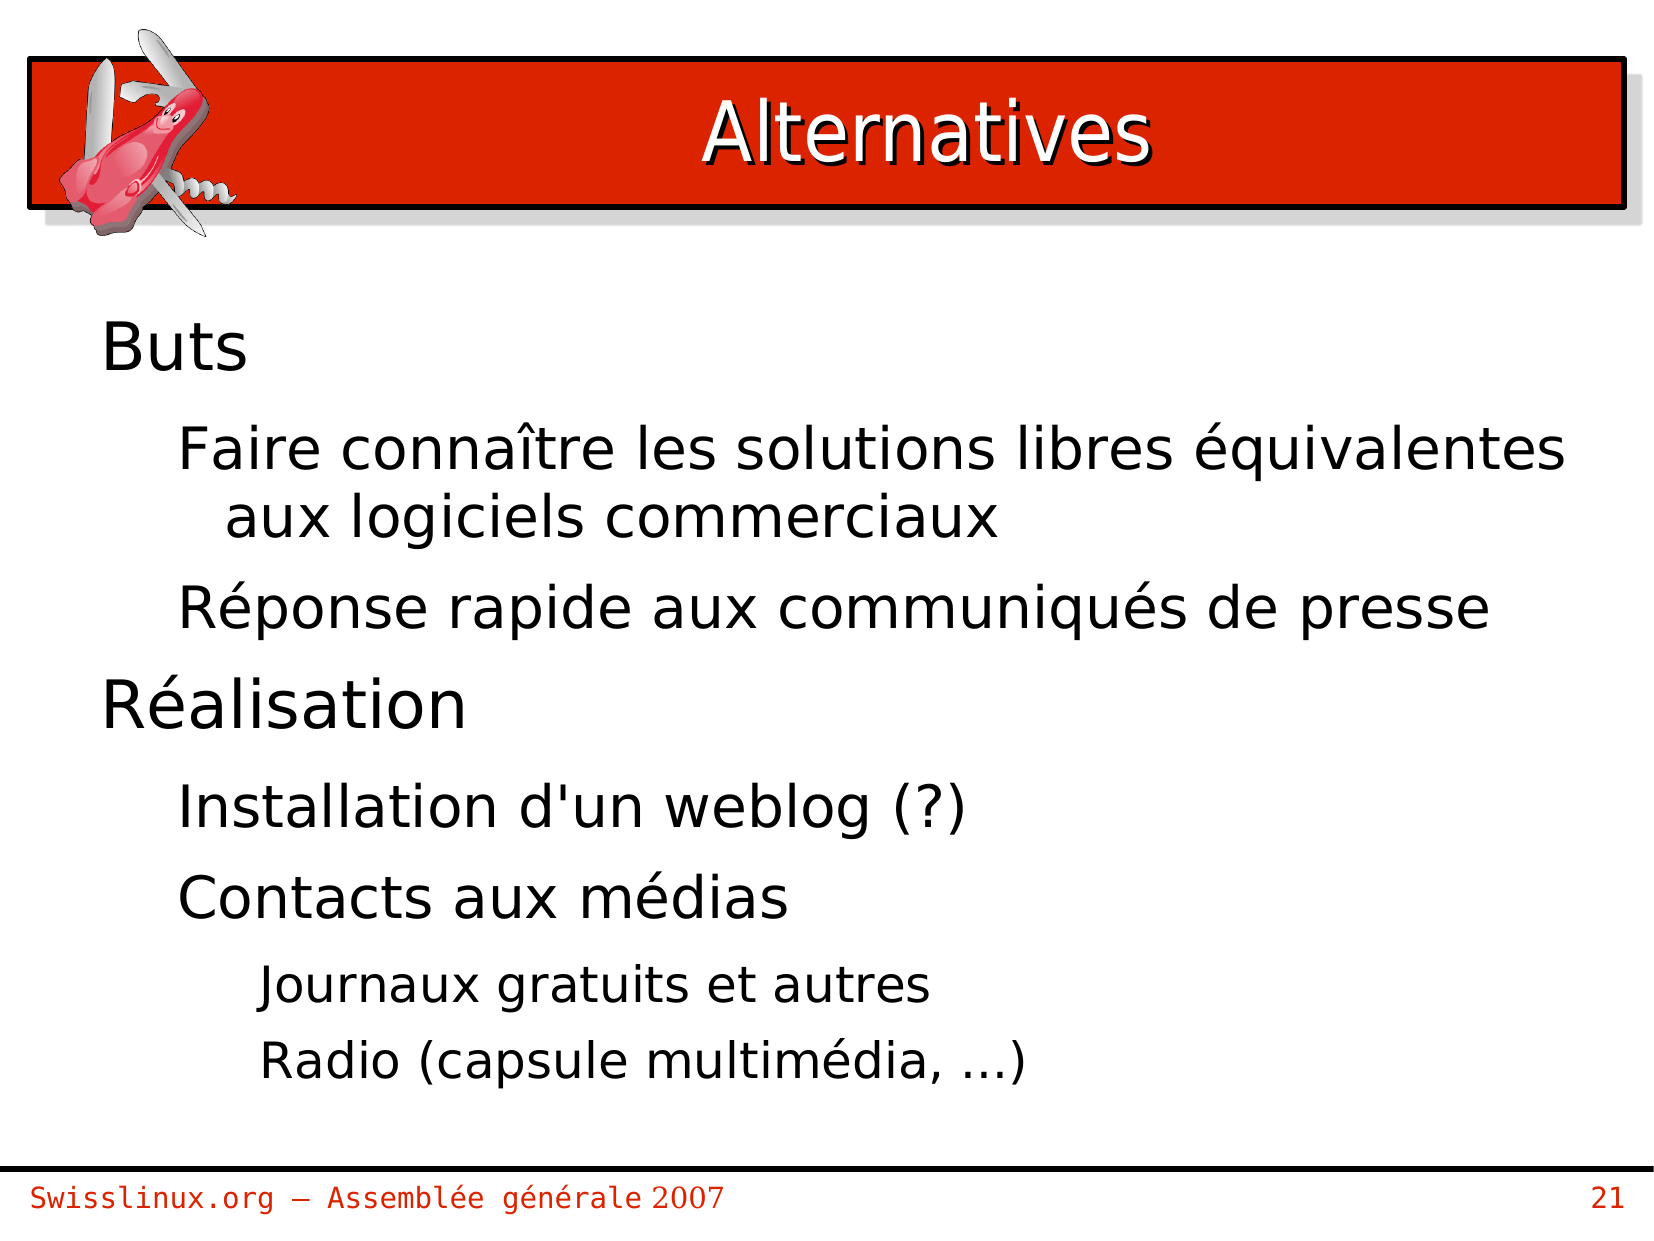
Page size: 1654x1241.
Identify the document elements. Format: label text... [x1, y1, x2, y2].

picture [59, 29, 237, 237]
title Alternatives [259, 84, 1595, 182]
list Buts Faire connaître les solutions libres équivalentes aux logiciels commerciaux Réponse rapide aux communiqués de presse Réalisation Installation d'un weblog (?) Contacts aux médias Journaux gratuits et autres Radio (capsule multimédia, ...) [82, 290, 1571, 1109]
